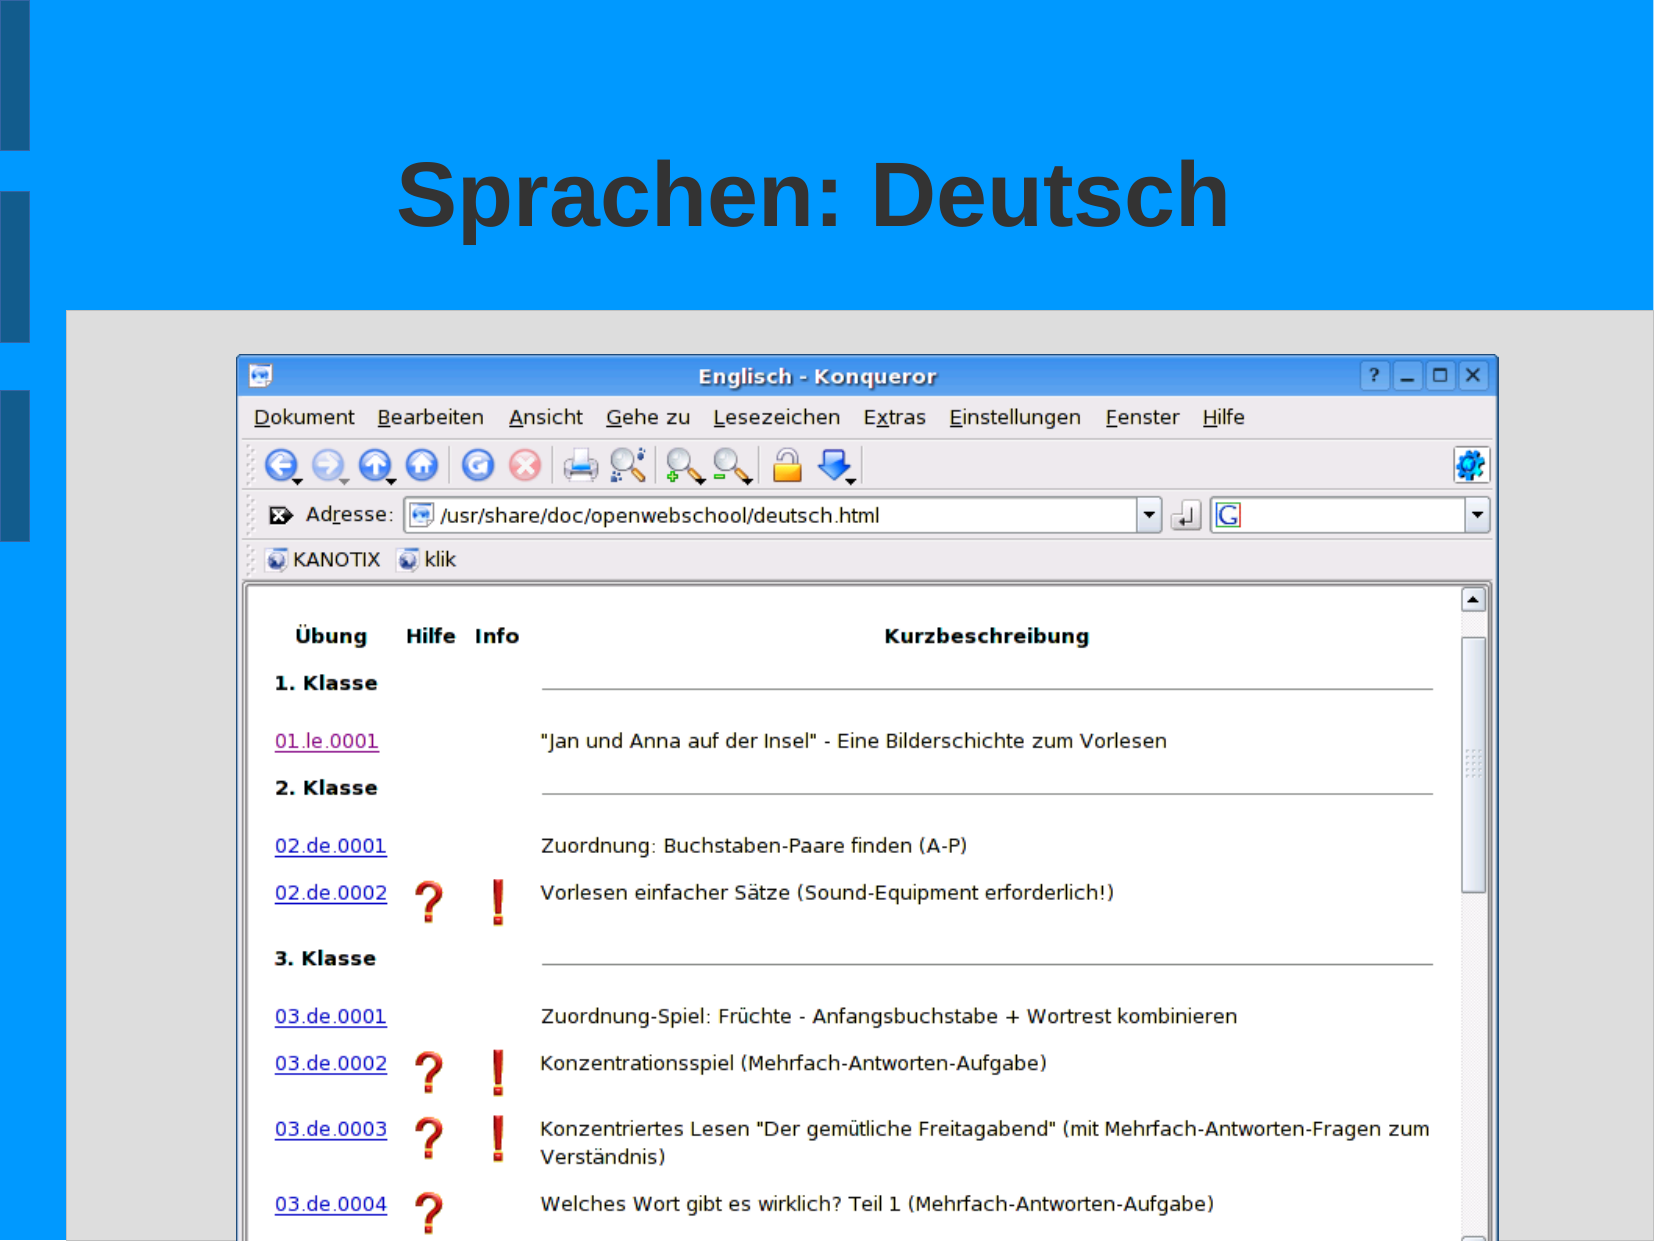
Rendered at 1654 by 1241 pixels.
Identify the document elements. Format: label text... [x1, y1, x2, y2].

picture [236, 354, 1499, 1241]
title Sprachen: Deutsch [121, 91, 1534, 299]
